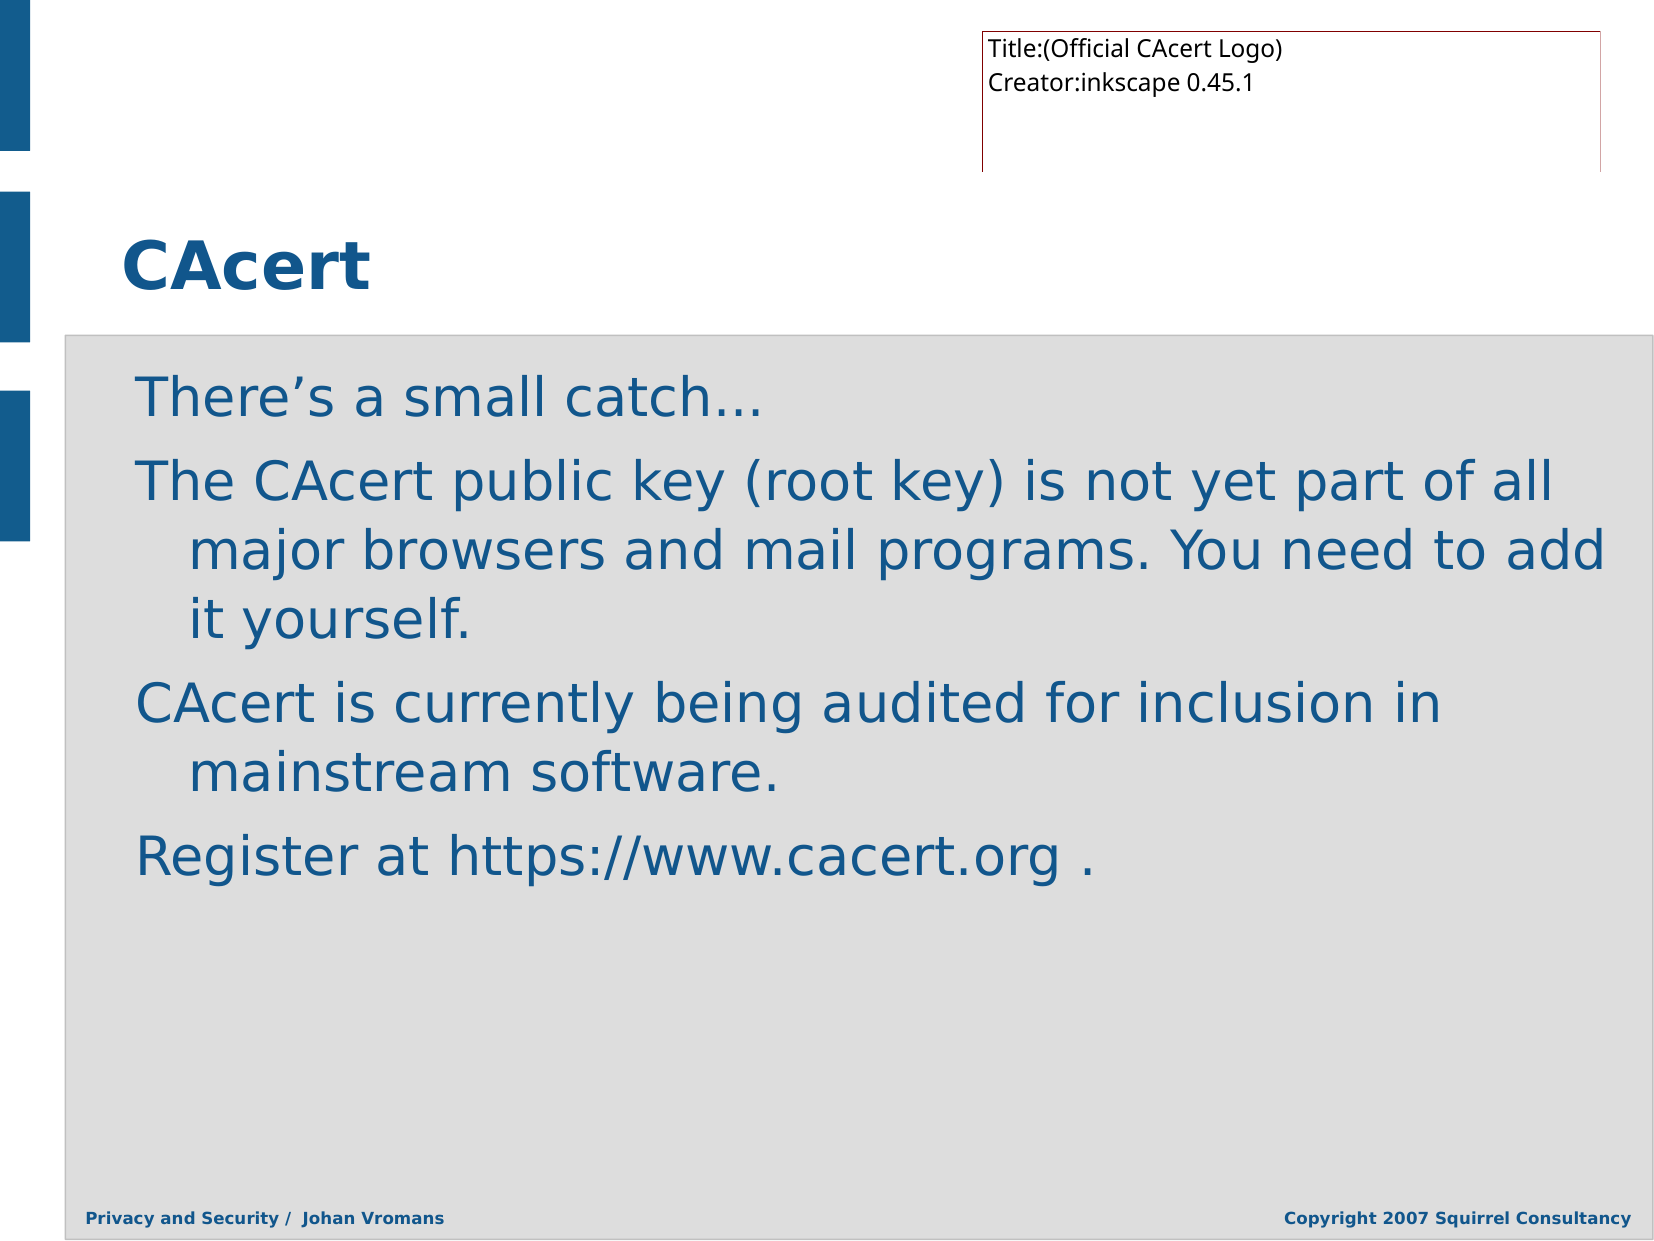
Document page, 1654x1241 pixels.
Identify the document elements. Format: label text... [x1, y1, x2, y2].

title CAcert [121, 206, 1533, 326]
list There’s a small catch... The CAcert public key (root key) is not yet part of all major browsers and mail programs. You need to add it yourself. CAcert is currently being audited for inclusion in mainstream software. Register at https://www.cacert.org . [118, 360, 1625, 1182]
